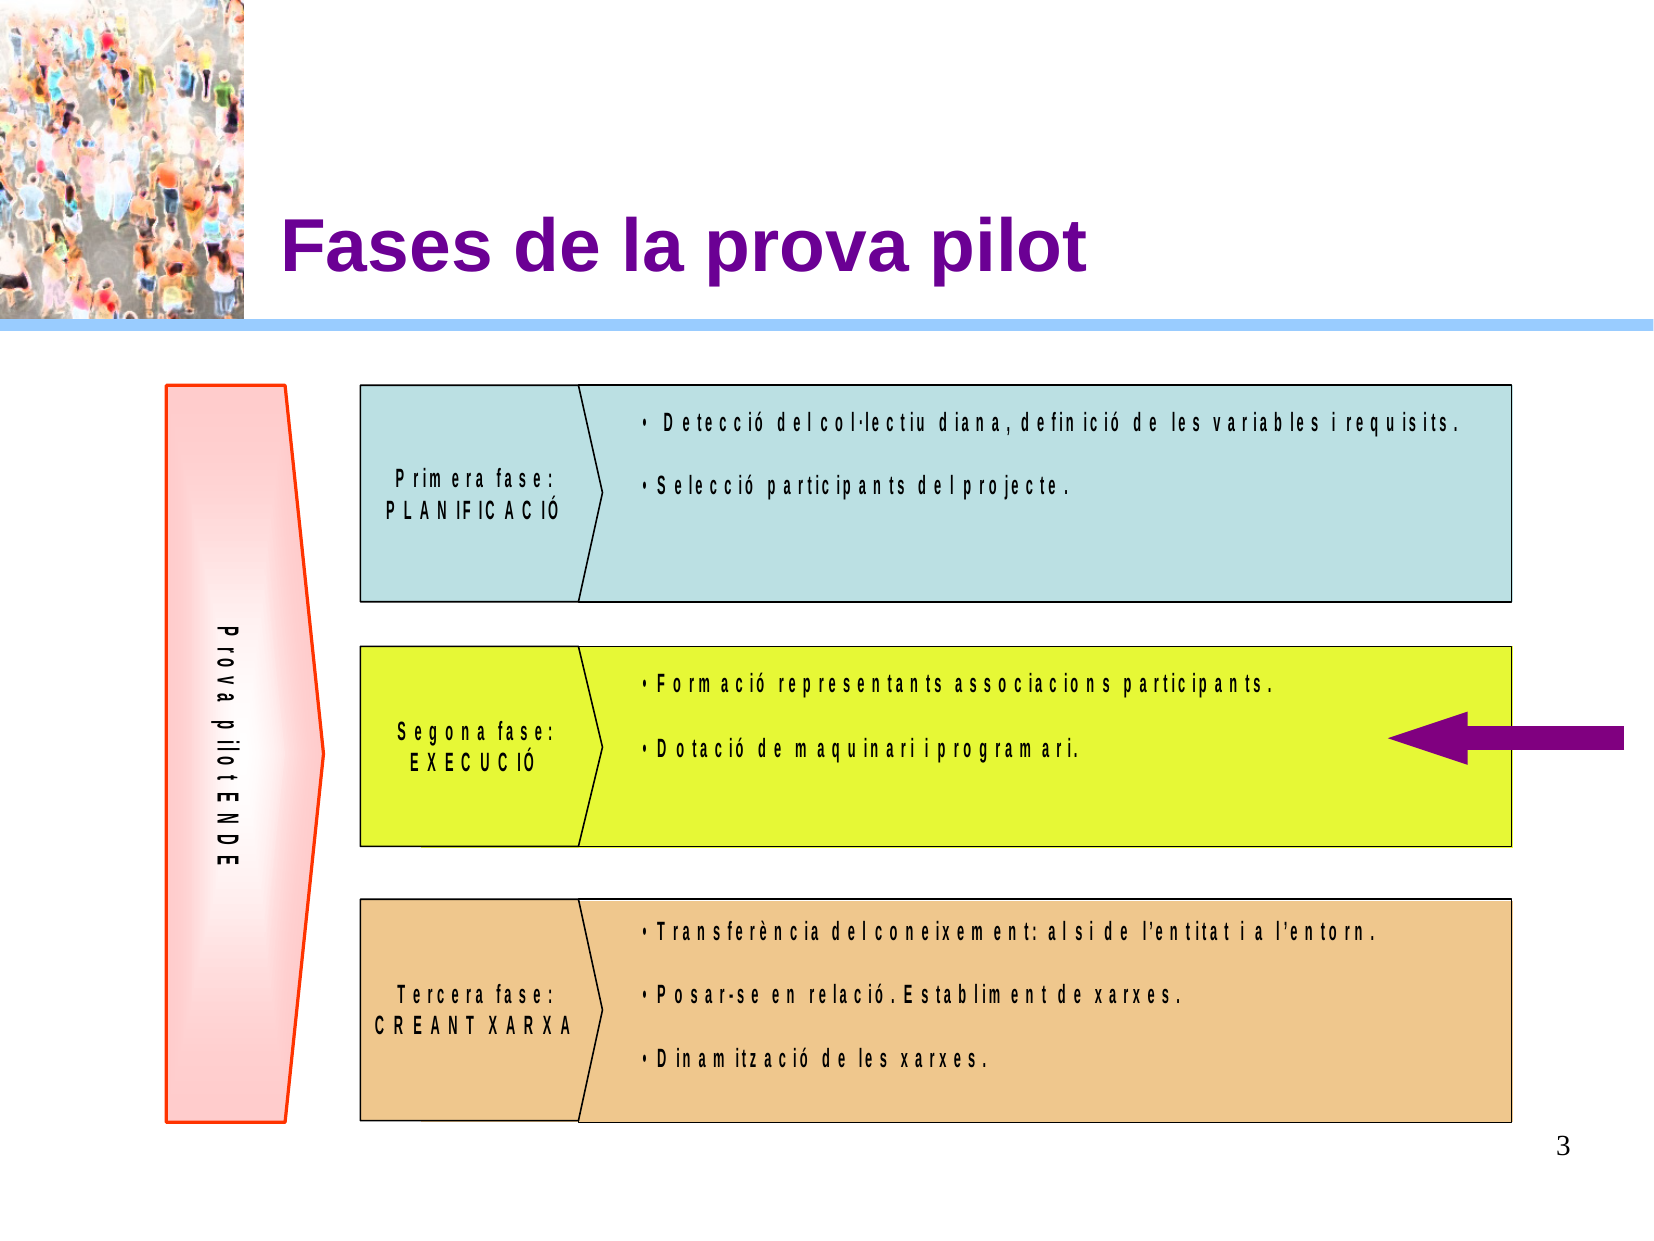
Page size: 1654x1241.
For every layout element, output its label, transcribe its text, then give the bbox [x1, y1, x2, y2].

picture [153, 372, 1523, 1140]
picture [0, 0, 244, 319]
text_box Fases de la prova pilot [265, 196, 1506, 296]
